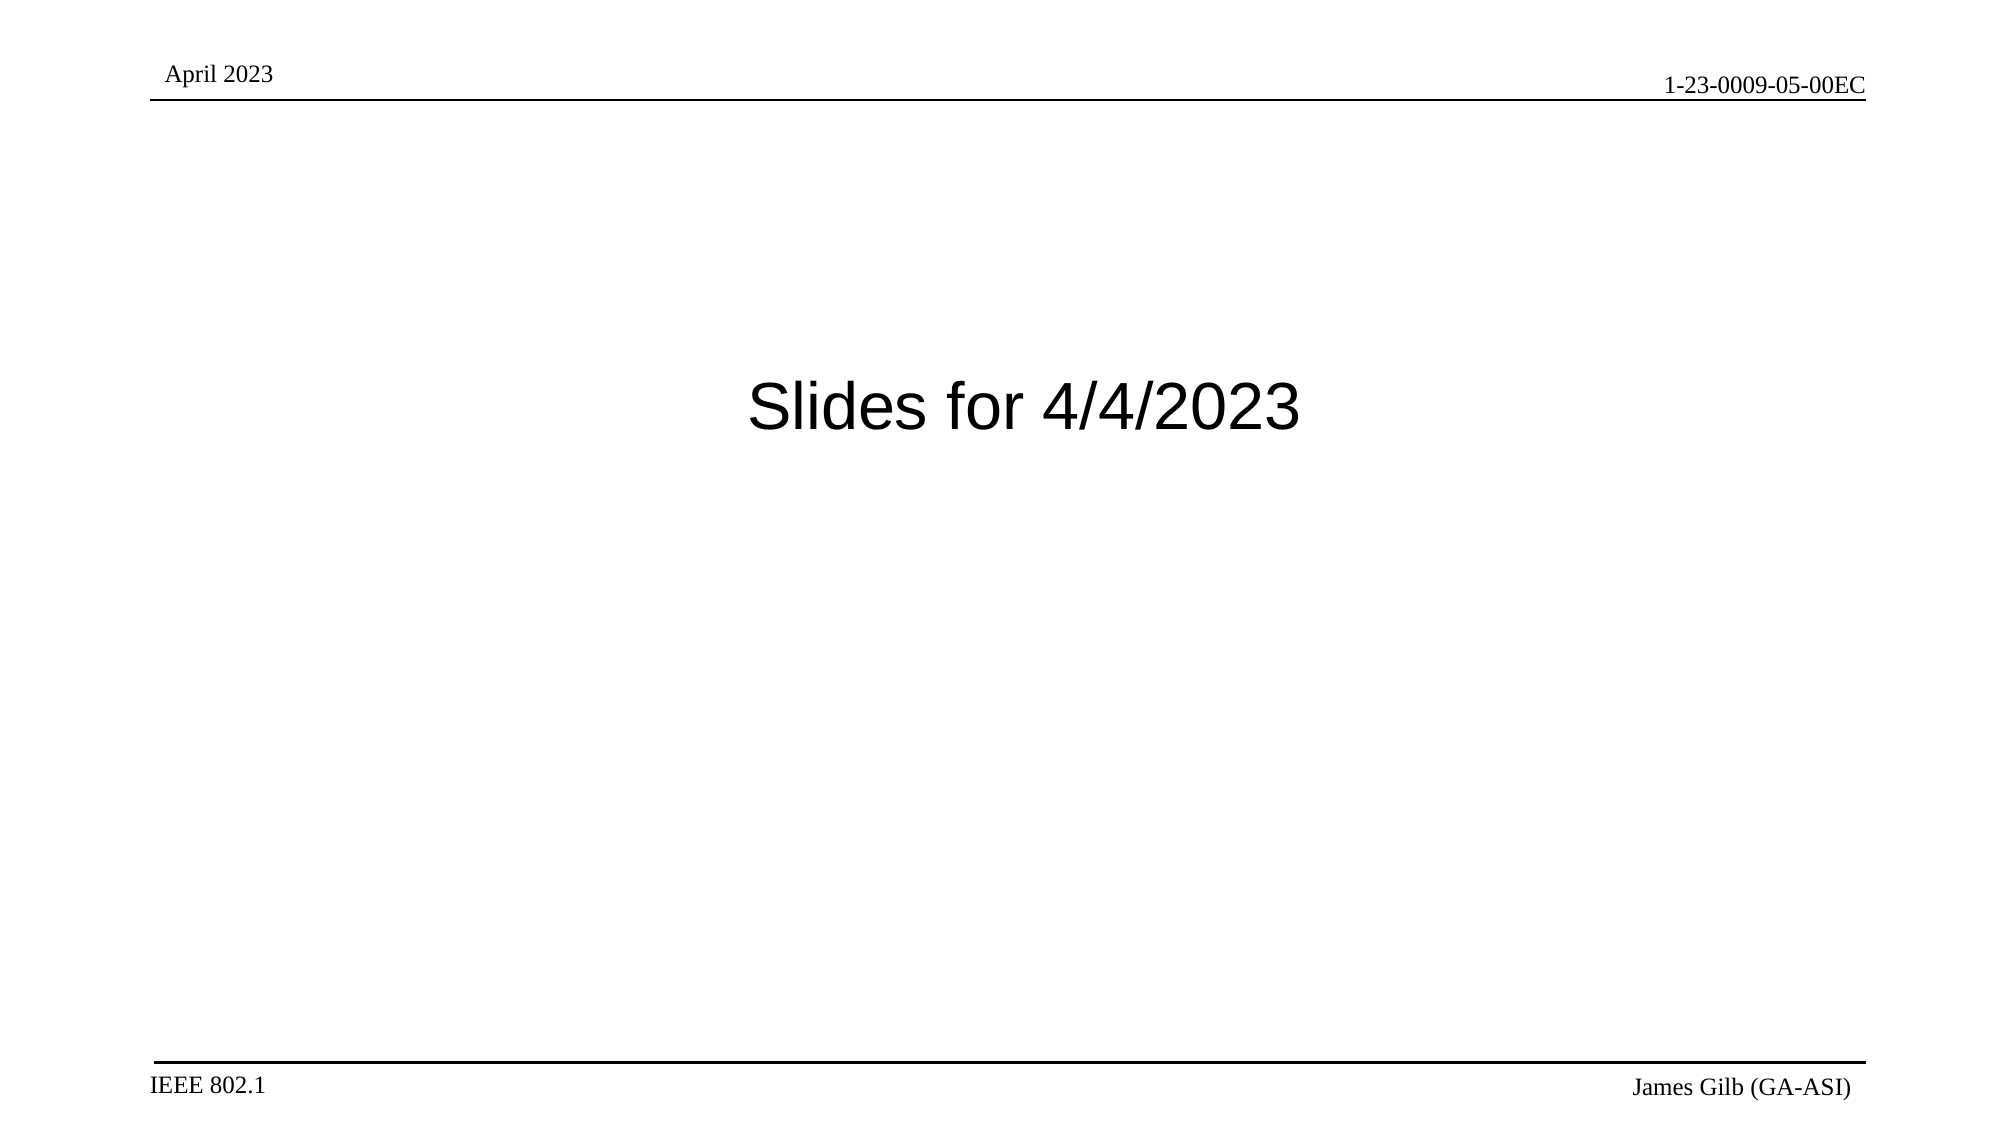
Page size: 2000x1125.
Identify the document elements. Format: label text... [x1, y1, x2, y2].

subtitle Slides for 4/4/2023 [149, 112, 1900, 693]
